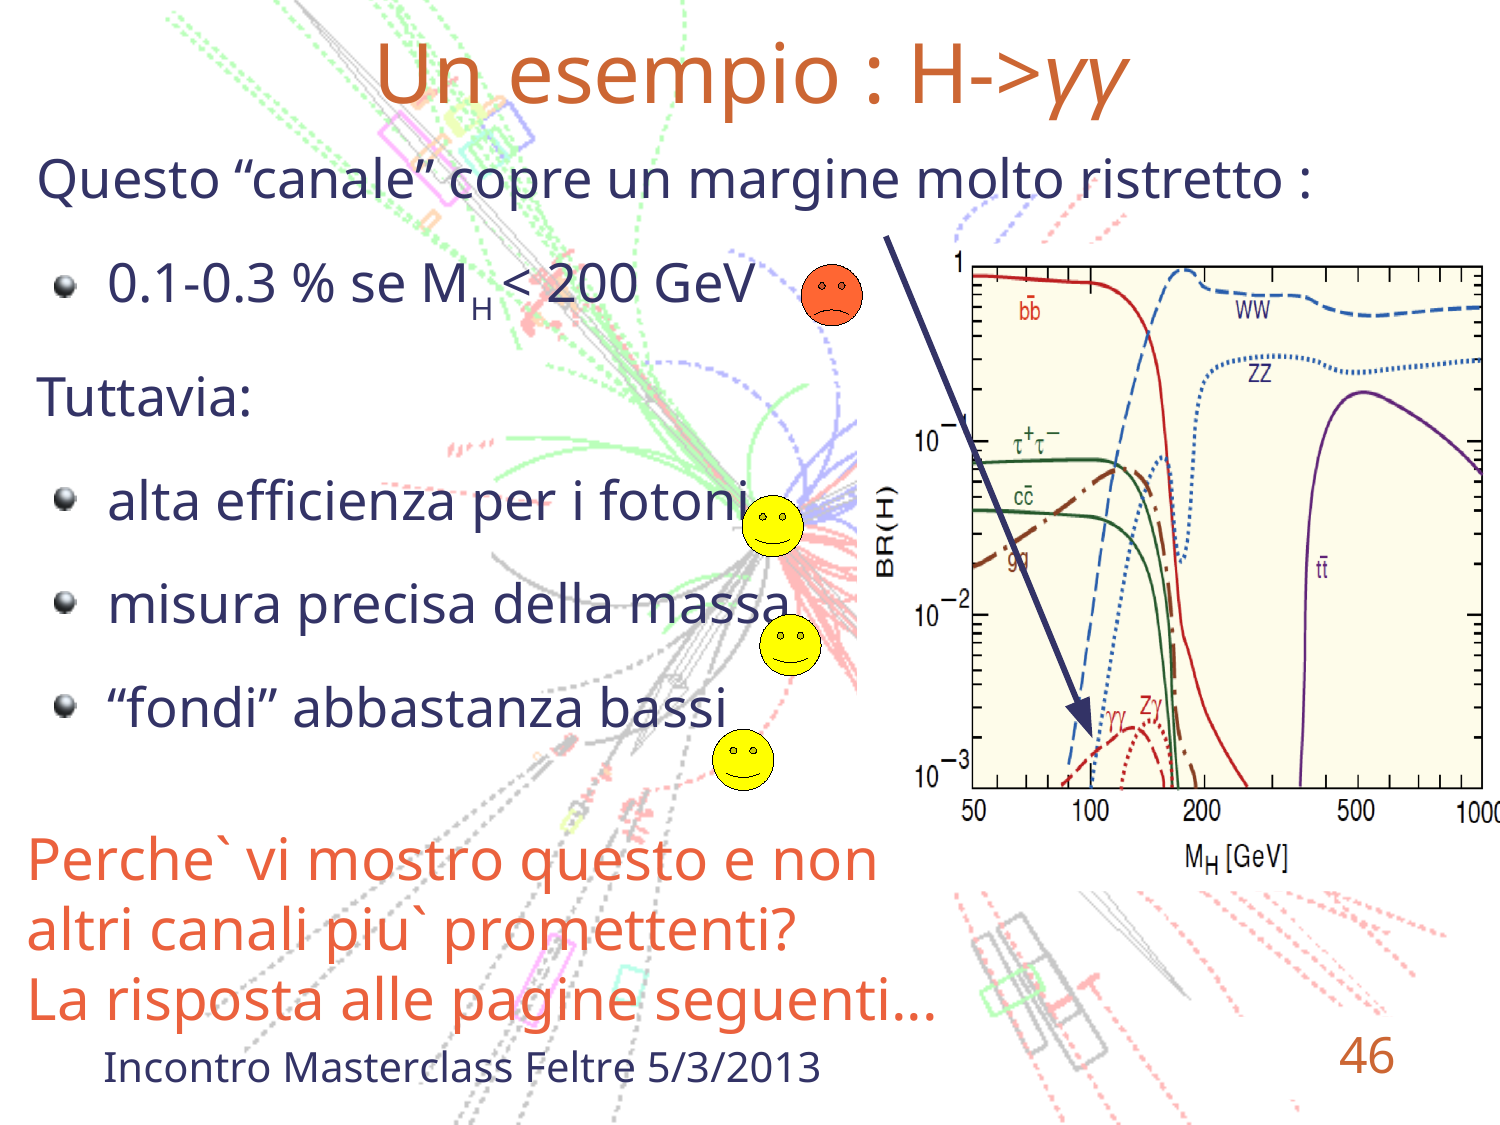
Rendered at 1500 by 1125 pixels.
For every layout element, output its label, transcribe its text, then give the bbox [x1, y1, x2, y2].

text_box Perche` vi mostro questo e non altri canali piu` promettenti? La risposta alle pagine seguenti... [11, 814, 987, 1040]
picture [0, 0, 1500, 1125]
text_box [742, 495, 804, 557]
text_box [759, 614, 822, 676]
title Un esempio : H->γγ [37, 7, 1463, 137]
text_box [712, 729, 774, 791]
list Questo “canale” copre un margine molto ristretto : 0.1-0.3 % se MH < 200 GeV Tuttavia: alta efficienza per i fotoni misura precisa della massa “fondi” abbastanza bassi [36, 140, 1387, 977]
text_box [801, 264, 863, 326]
